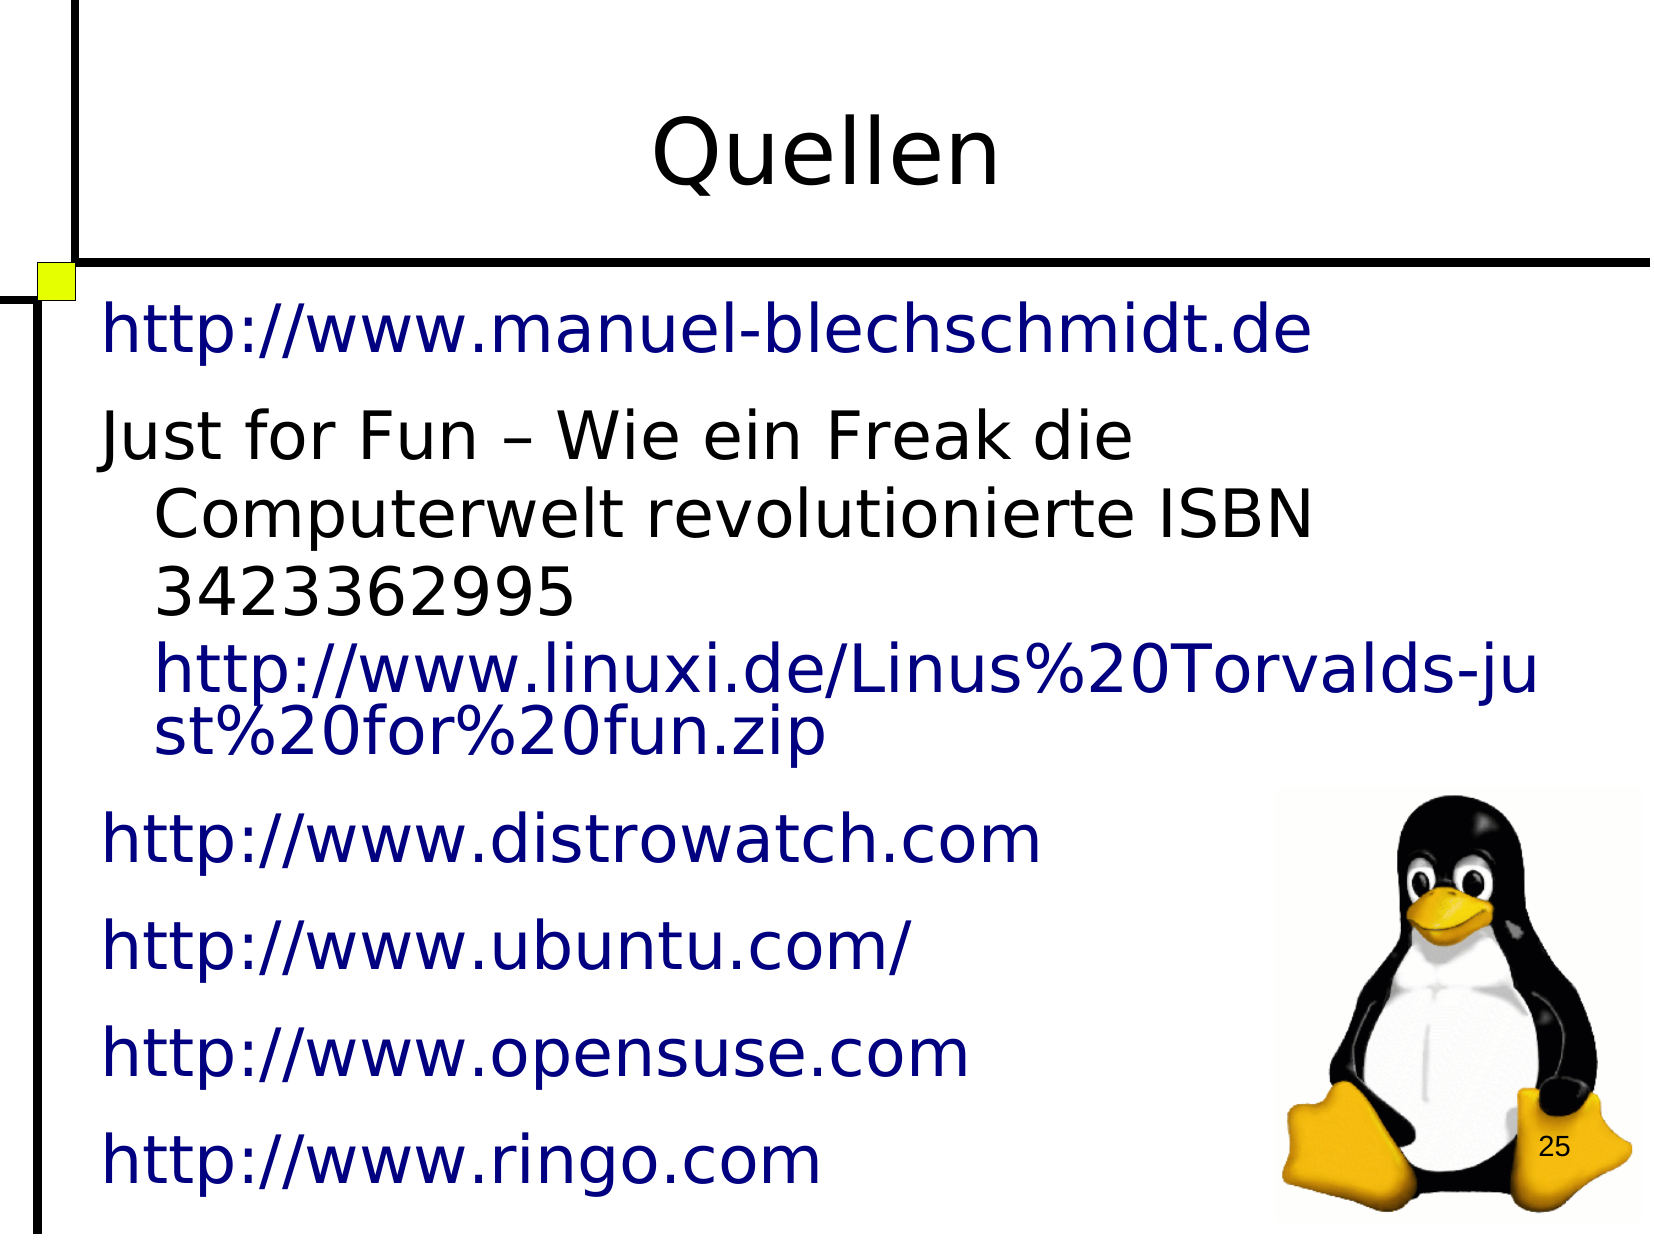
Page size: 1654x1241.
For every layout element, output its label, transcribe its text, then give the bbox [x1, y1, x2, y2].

list http://www.manuel-blechschmidt.de Just for Fun – Wie ein Freak die Computerwelt revolutionierte ISBN 3423362995 http://www.linuxi.de/Linus%20Torvalds-just%20for%20fun.zip http://www.distrowatch.com http://www.ubuntu.com/ http://www.opensuse.com http://www.ringo.com [82, 290, 1571, 1138]
title Quellen [82, 49, 1571, 257]
picture [1275, 787, 1642, 1223]
